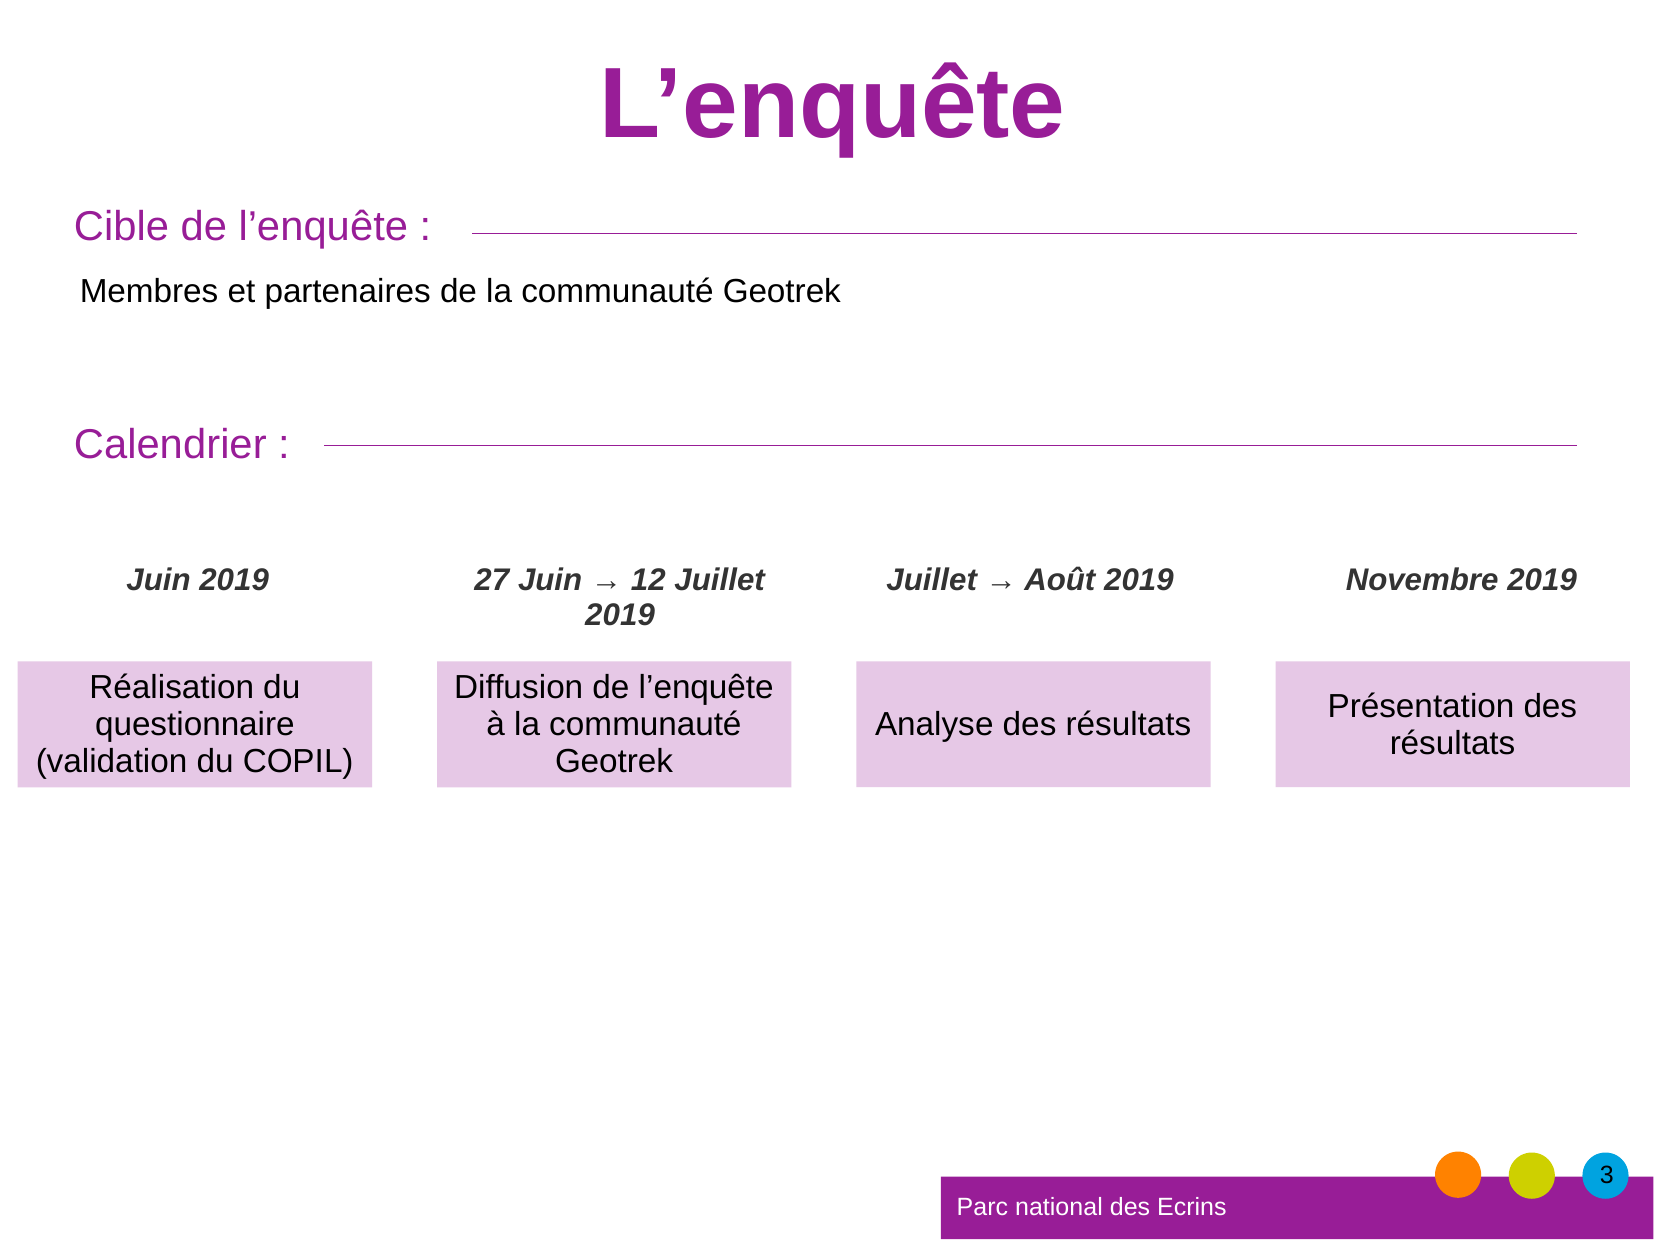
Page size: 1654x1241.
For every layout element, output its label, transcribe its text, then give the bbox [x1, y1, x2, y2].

text_box Cible de l’enquête : [59, 194, 916, 257]
text_box Analyse des résultats [856, 661, 1211, 788]
text_box Juillet → Août 2019 [856, 555, 1205, 605]
text_box Présentation des résultats [1275, 661, 1630, 788]
text_box Novembre 2019 [1281, 555, 1642, 605]
text_box Calendrier : [59, 413, 916, 475]
text_box Juin 2019 [5, 555, 390, 605]
text_box Réalisation du questionnaire (validation du COPIL) [17, 661, 373, 788]
text_box Diffusion de l’enquête à la communauté Geotrek [437, 661, 792, 788]
text_box 27 Juin → 12 Juillet 2019 [442, 555, 798, 640]
text_box Membres et partenaires de la communauté Geotrek [64, 265, 1158, 355]
title L’enquête [88, 29, 1577, 178]
